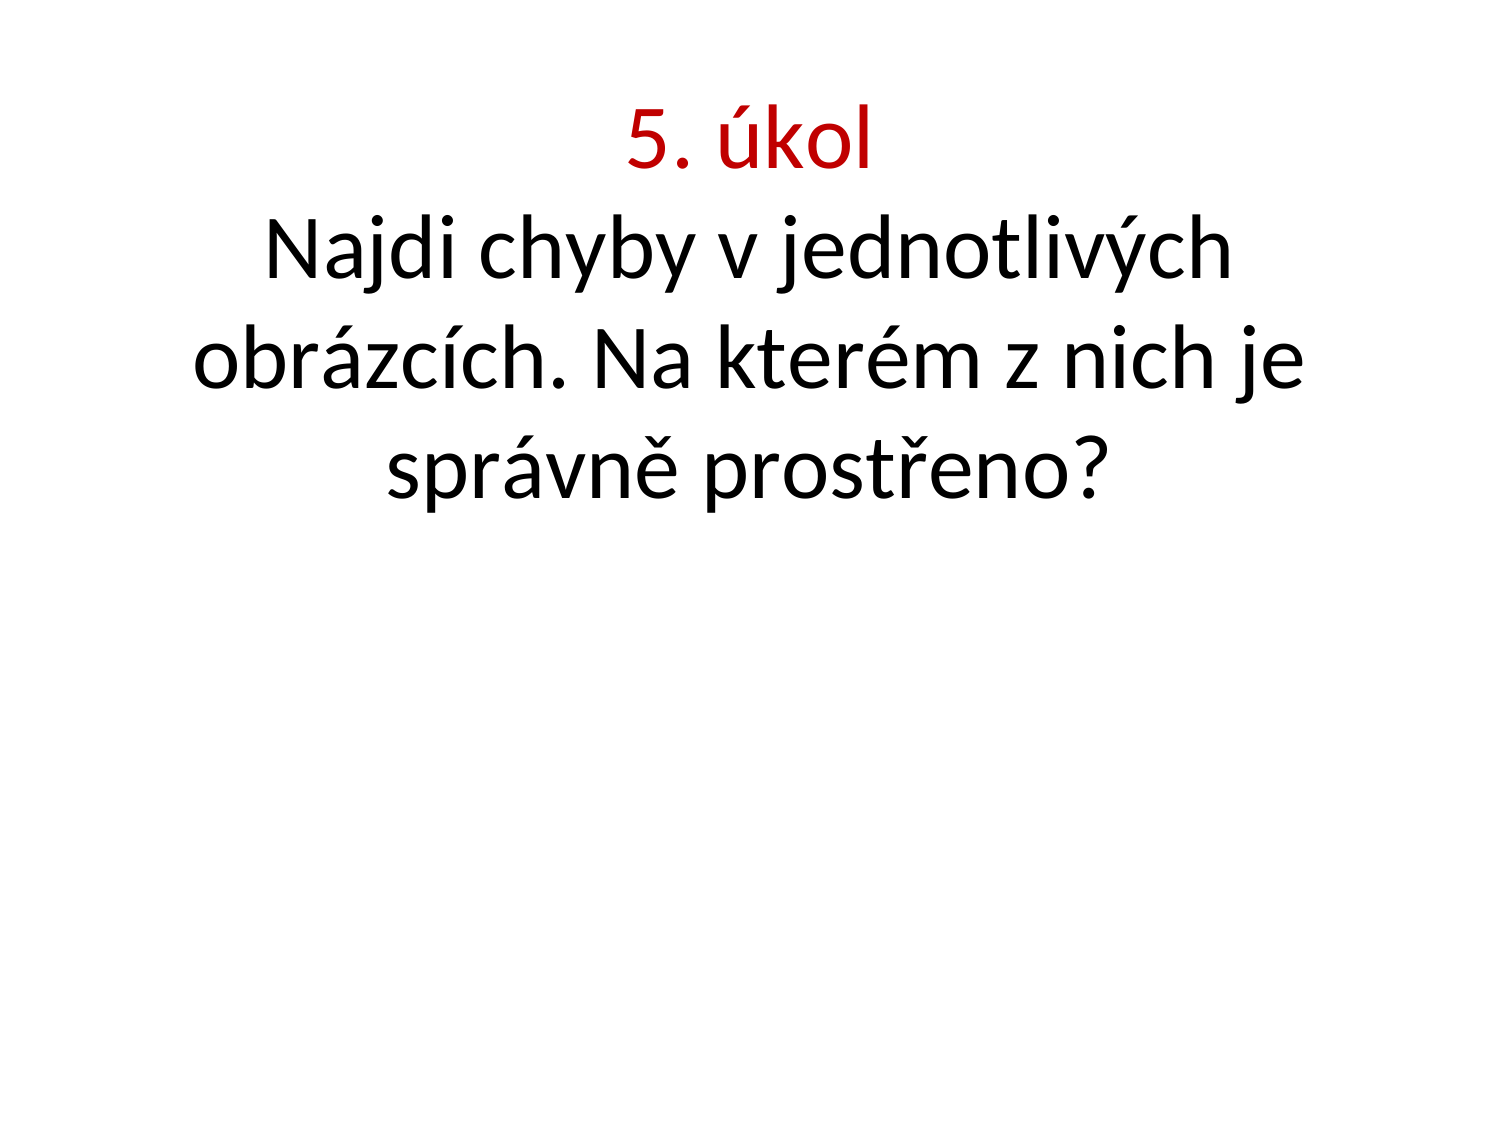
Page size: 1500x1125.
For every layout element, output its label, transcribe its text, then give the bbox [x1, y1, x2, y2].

title 5. úkol Najdi chyby v jednotlivých obrázcích. Na kterém z nich je správně prostřeno? [100, 54, 1400, 539]
